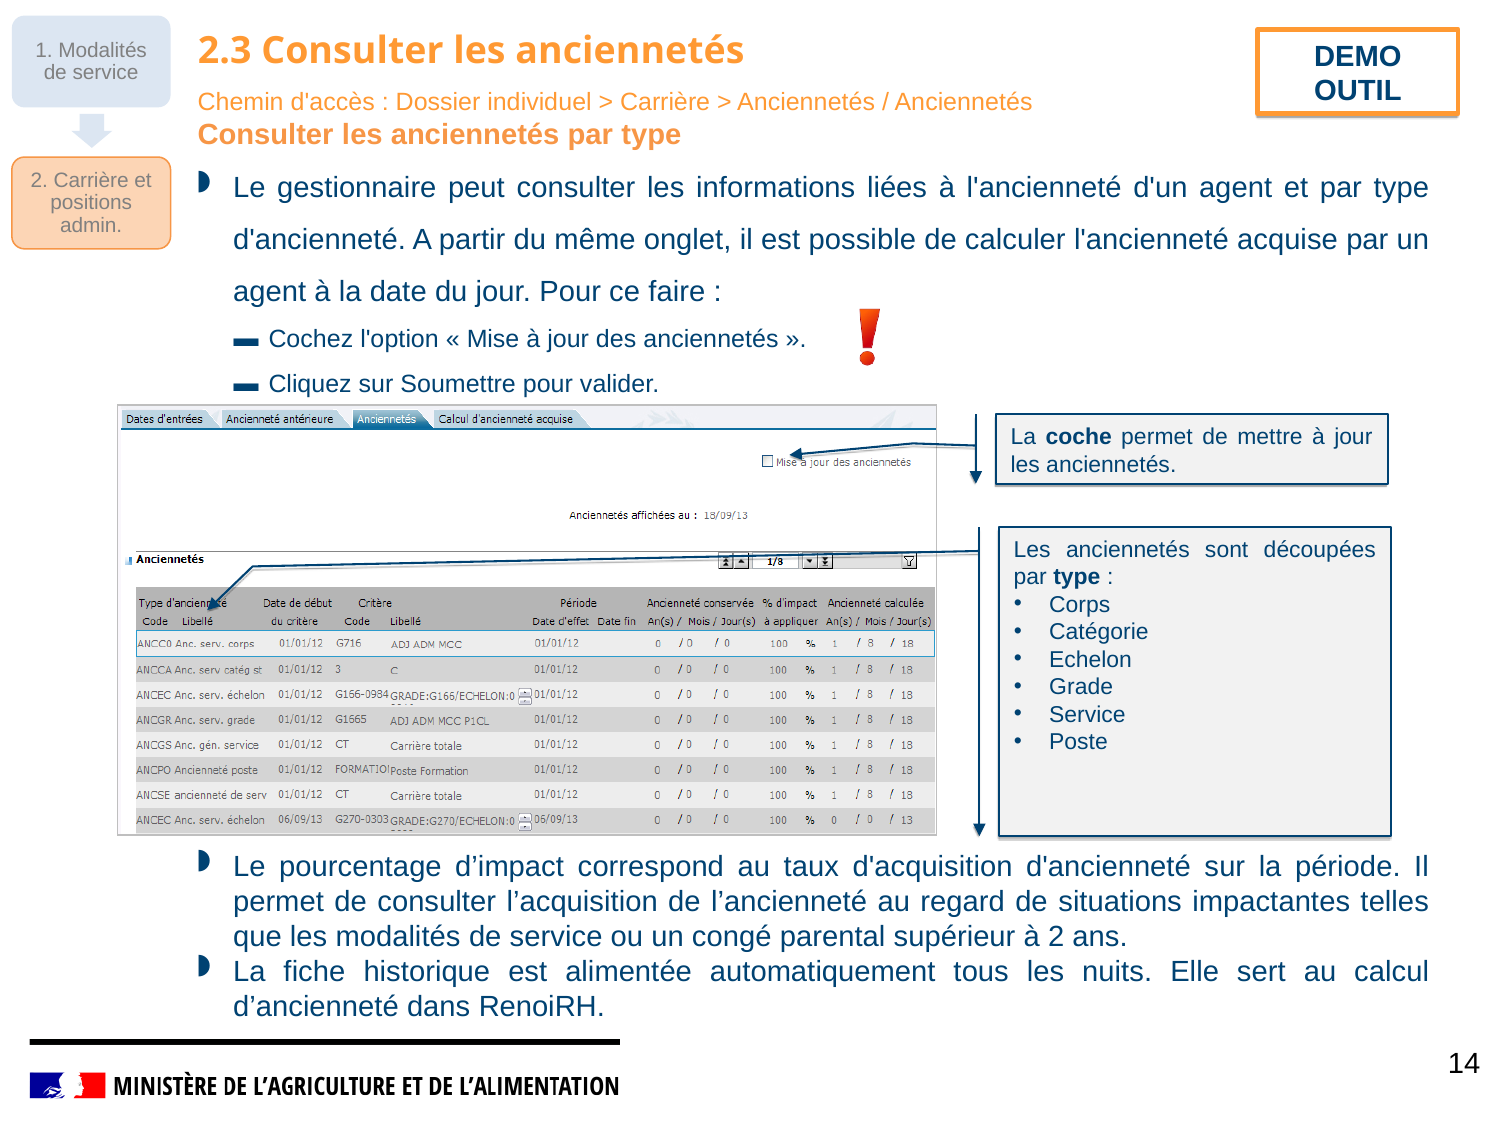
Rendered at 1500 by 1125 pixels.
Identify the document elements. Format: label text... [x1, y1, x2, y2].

text_box DEMO OUTIL [1257, 29, 1459, 114]
text_box La coche permet de mettre à jour les anciennetés. [996, 414, 1388, 484]
text_box 2. Carrière et positions admin. [11, 157, 171, 249]
picture [29, 1039, 620, 1099]
text_box Les anciennetés sont découpées par type : Corps Catégorie Echelon Grade Service Poste [999, 527, 1391, 836]
text_box 2.3 Consulter les anciennetés [183, 19, 1458, 125]
picture [826, 295, 910, 378]
text_box Chemin d'accès : Dossier individuel > Carrière > Anciennetés / Anciennetés Consulter les anciennetés par type Le gestionnaire peut consulter les informations liées à l'ancienneté d'un agent et par type d'ancienneté. A partir du même onglet, il est possible de calculer l'ancienneté acquise par un agent à la date du jour. Pour ce faire : Cochez l'option « Mise à jour des anciennetés ». Cliquez sur Soumettre pour valider. Le pourcentage d’impact correspond au taux d'acquisition d'ancienneté sur la période. Il permet de consulter l’acquisition de l’ancienneté au regard de situations impactantes telles que les modalités de service ou un congé parental supérieur à 2 ans. La fiche historique est alimentée automatiquement tous les nuits. Elle sert au calcul d’ancienneté dans RenoiRH. [183, 125, 1446, 1106]
text_box [71, 113, 113, 148]
text_box 1. Modalités de service [11, 15, 171, 108]
picture [118, 406, 936, 835]
